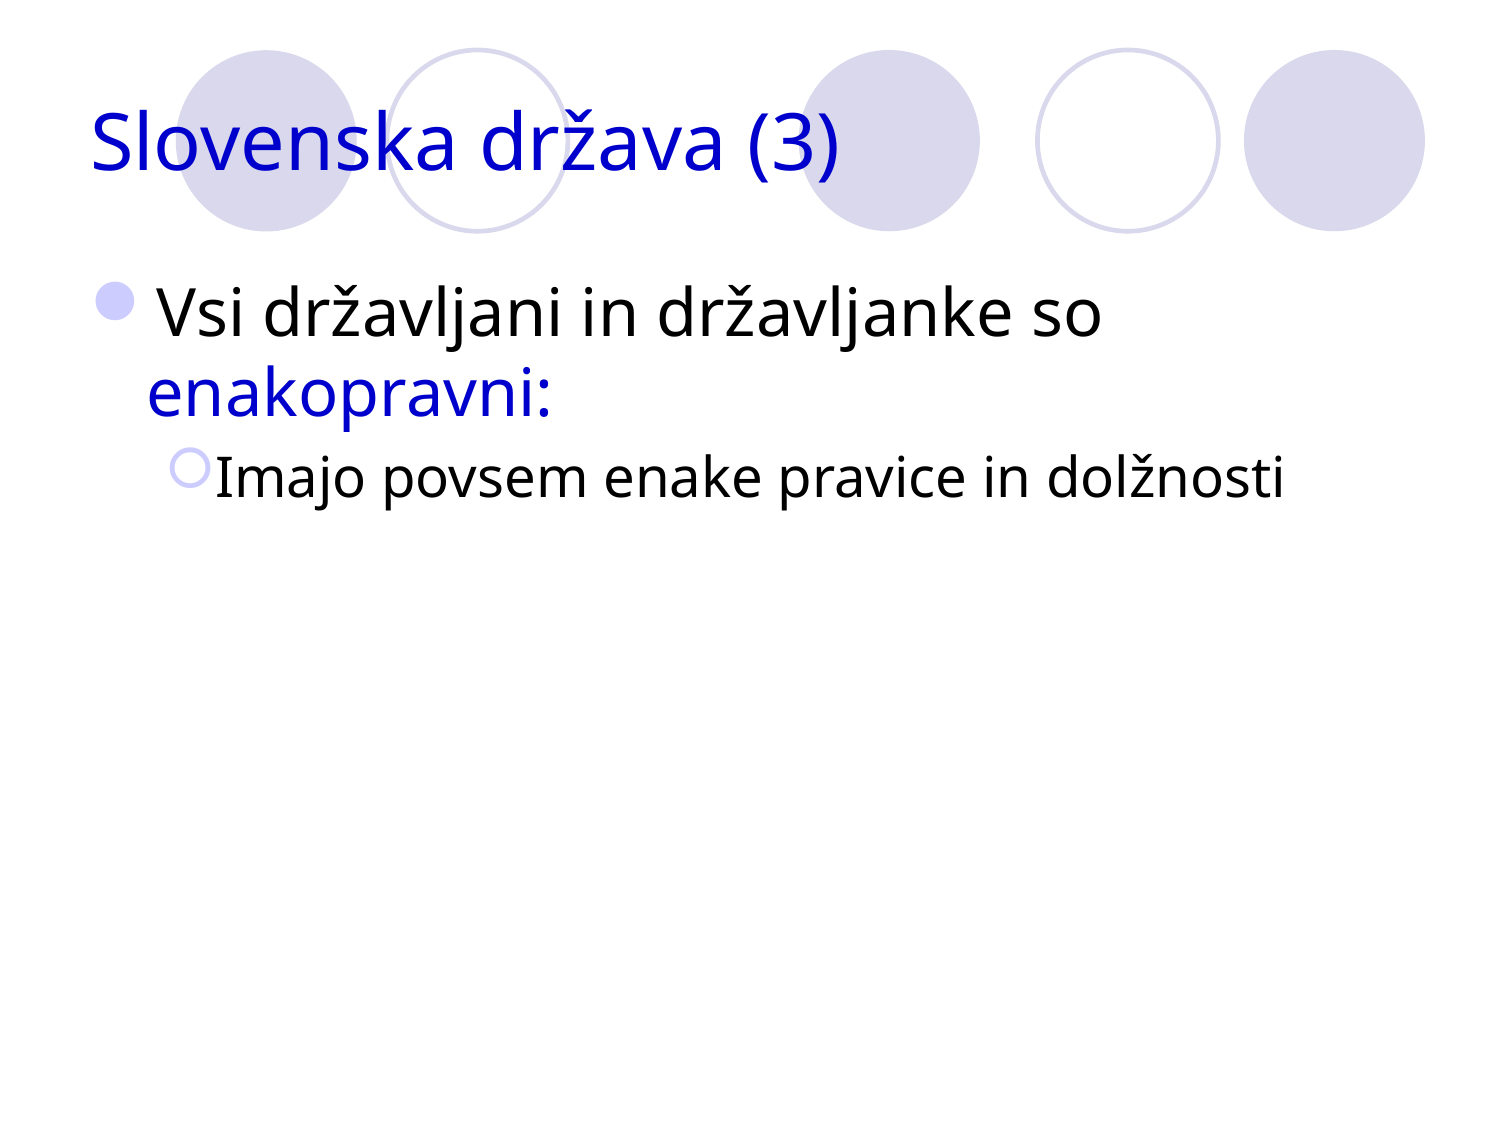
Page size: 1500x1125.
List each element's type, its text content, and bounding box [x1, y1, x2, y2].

list Vsi državljani in državljanke so enakopravni: Imajo povsem enake pravice in dolžnosti [75, 262, 1425, 1006]
title Slovenska država (3) [75, 45, 1425, 233]
